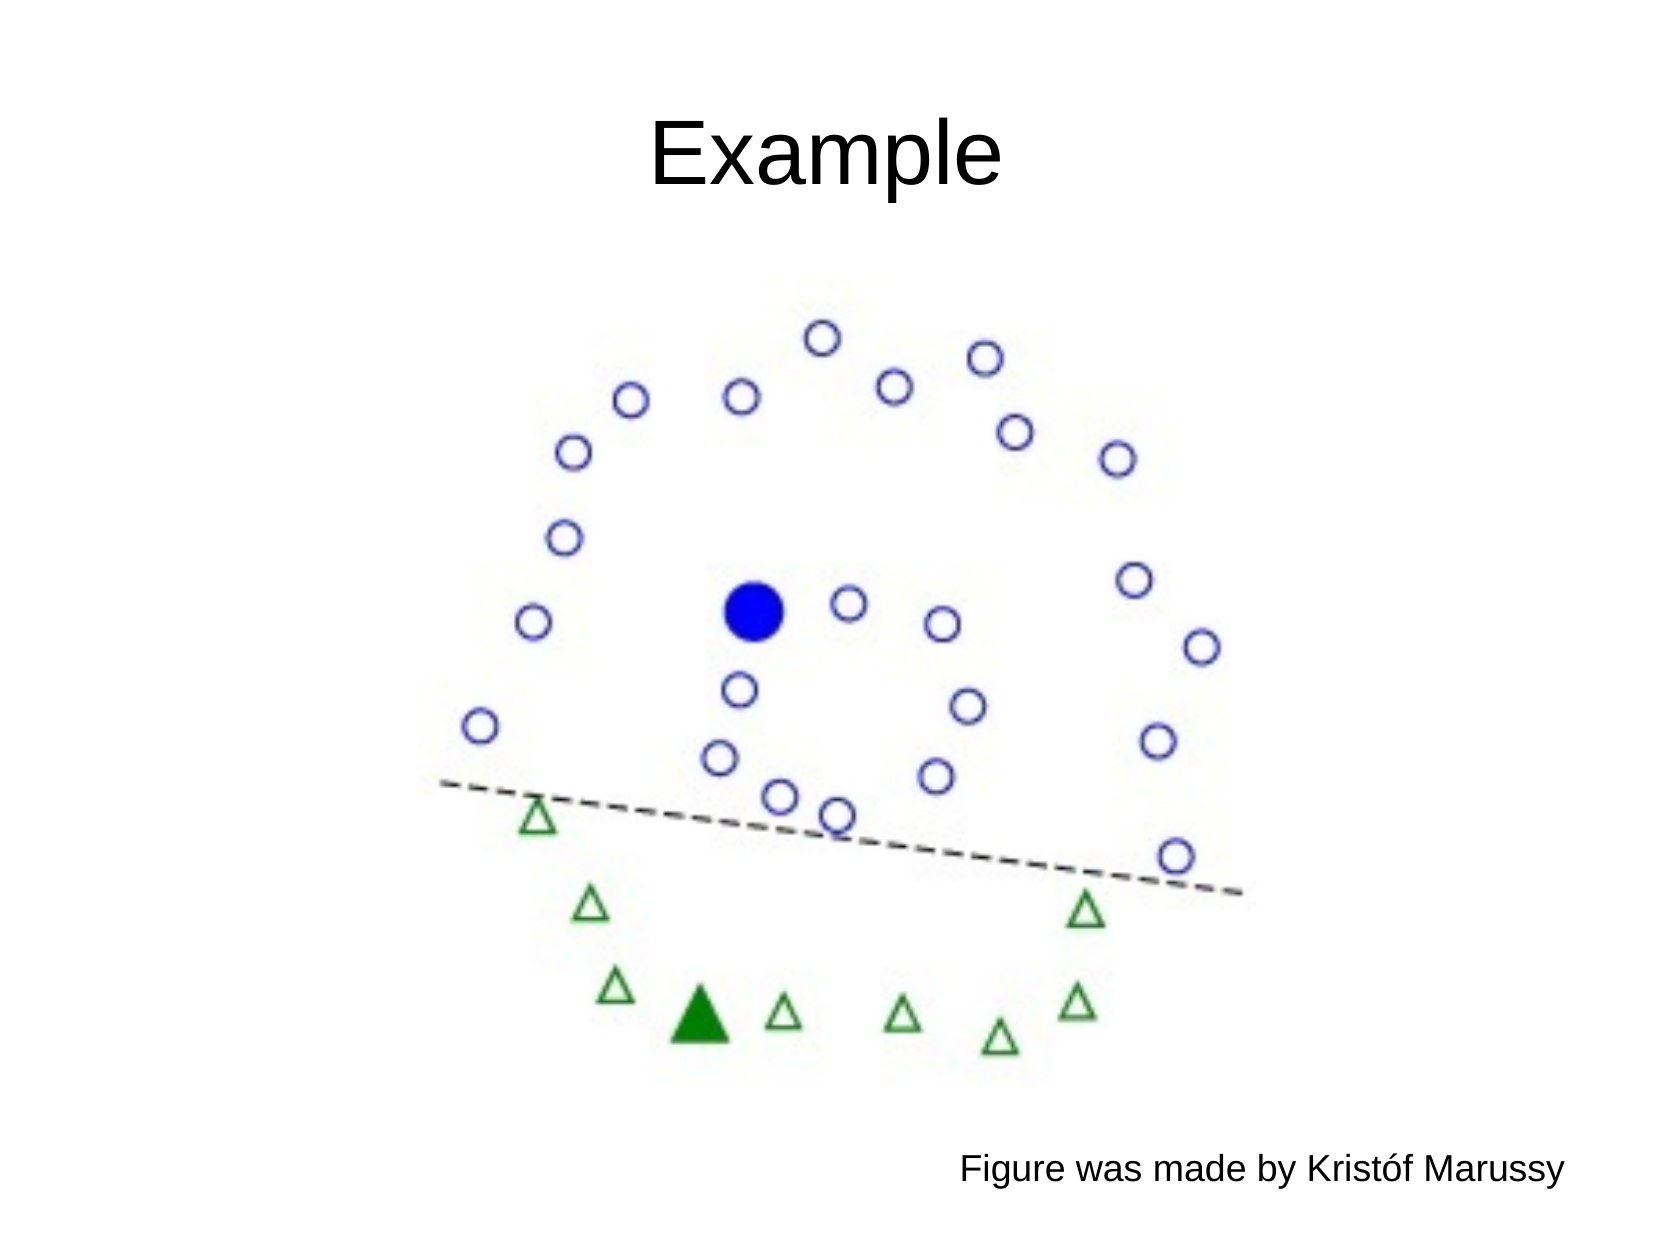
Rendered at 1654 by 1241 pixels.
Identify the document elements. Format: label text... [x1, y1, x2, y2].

text_box Figure was made by Kristóf Marussy [944, 1139, 1579, 1197]
picture [391, 278, 1281, 1098]
title Example [82, 49, 1571, 257]
